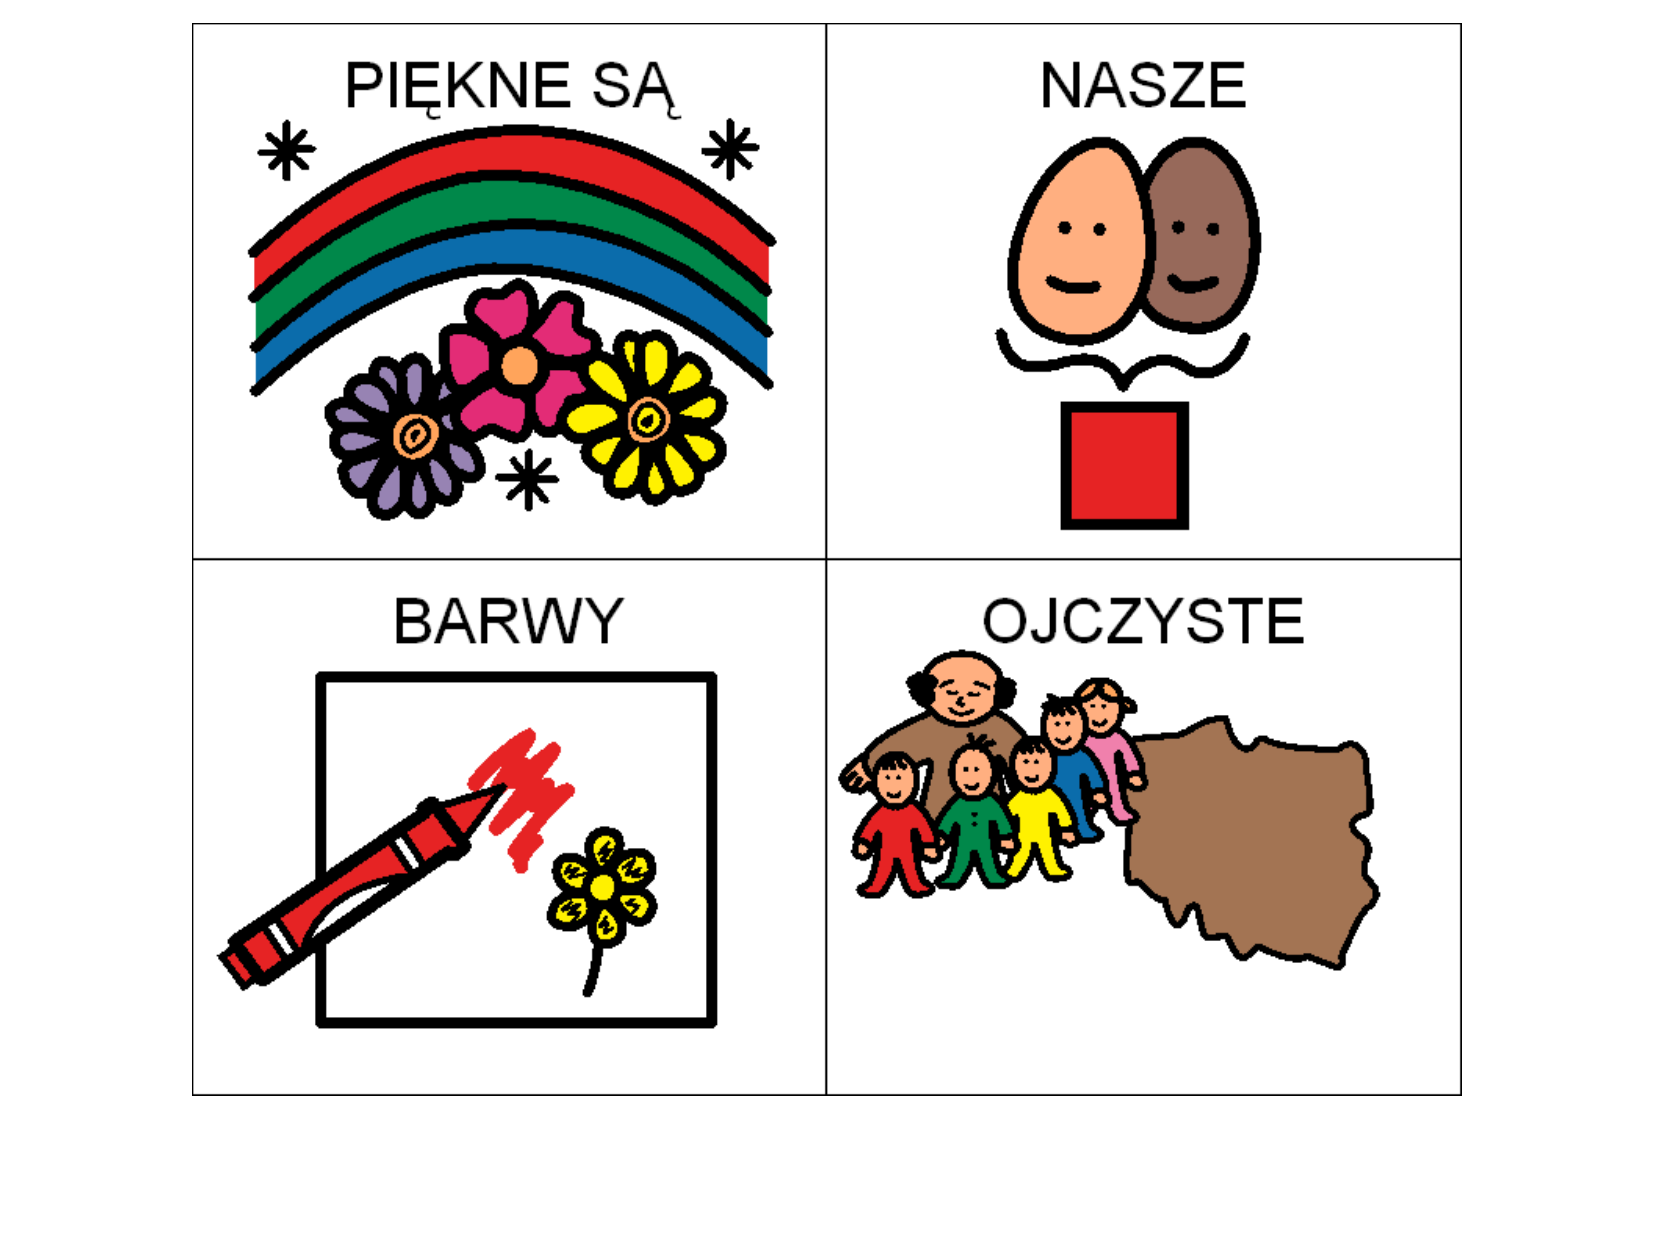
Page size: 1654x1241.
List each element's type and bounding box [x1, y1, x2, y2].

picture [192, 23, 1462, 1096]
